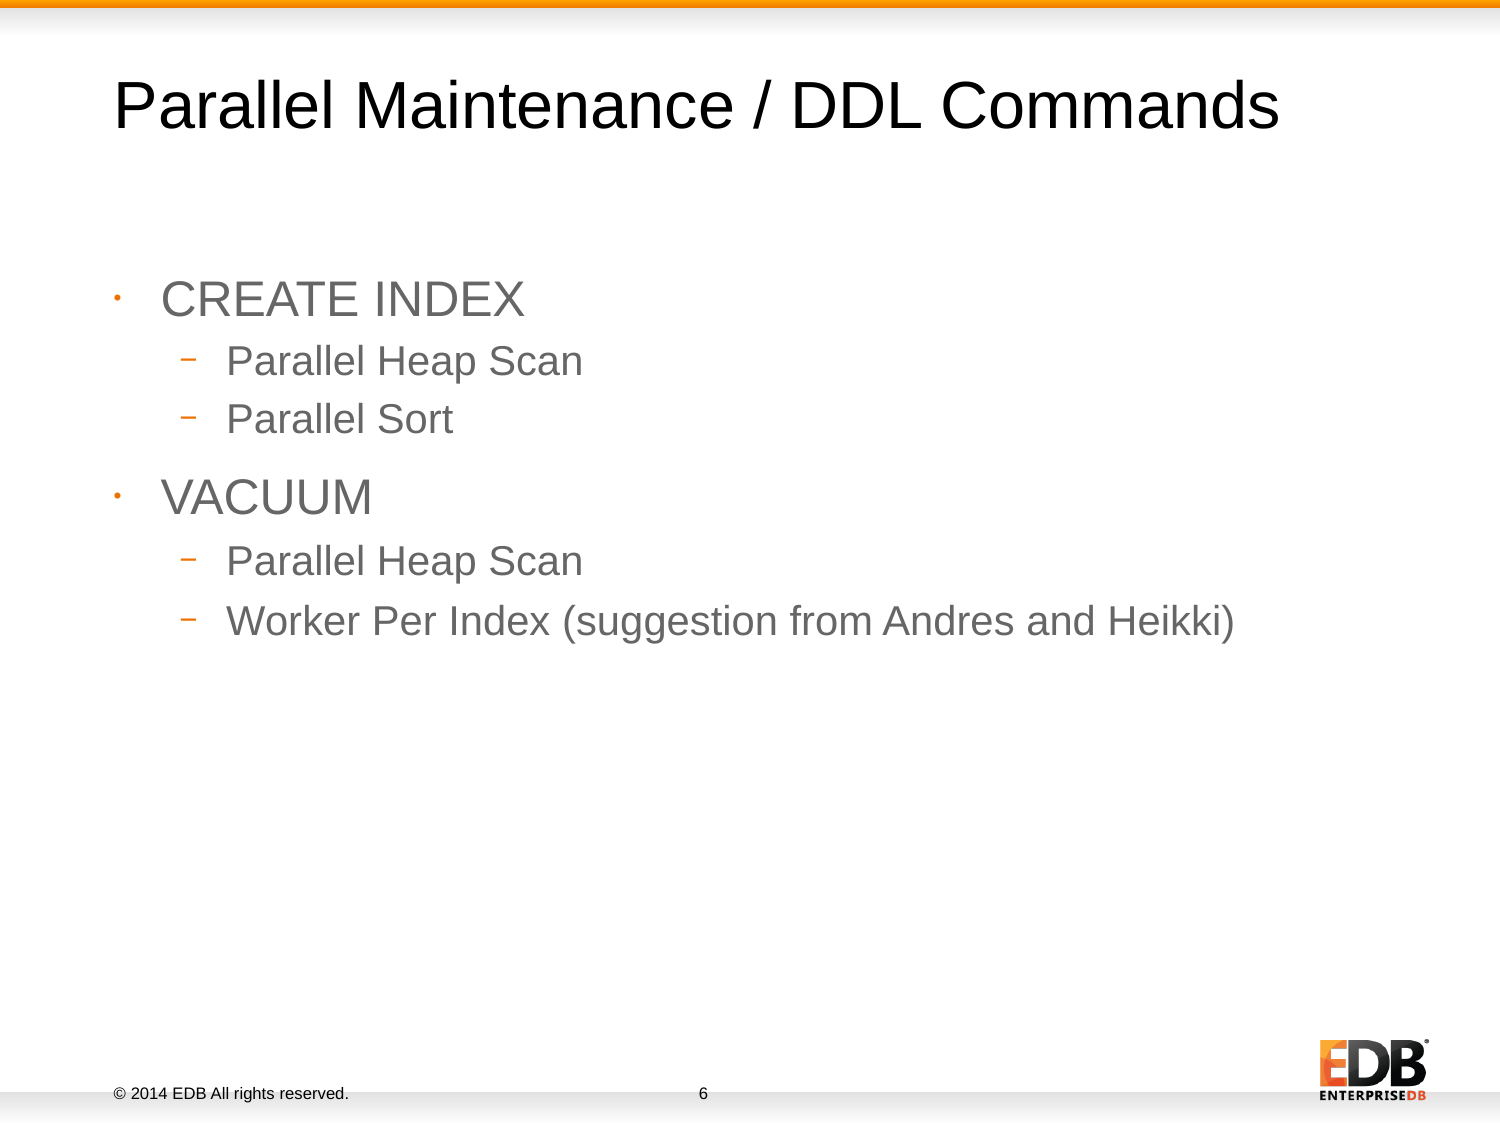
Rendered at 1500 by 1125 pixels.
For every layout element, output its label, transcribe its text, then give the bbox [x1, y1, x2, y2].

picture [1318, 1036, 1430, 1101]
title Parallel Maintenance / DDL Commands [98, 26, 1403, 188]
list CREATE INDEX Parallel Heap Scan Parallel Sort VACUUM Parallel Heap Scan Worker Per Index (suggestion from Andres and Heikki) [98, 263, 1403, 984]
